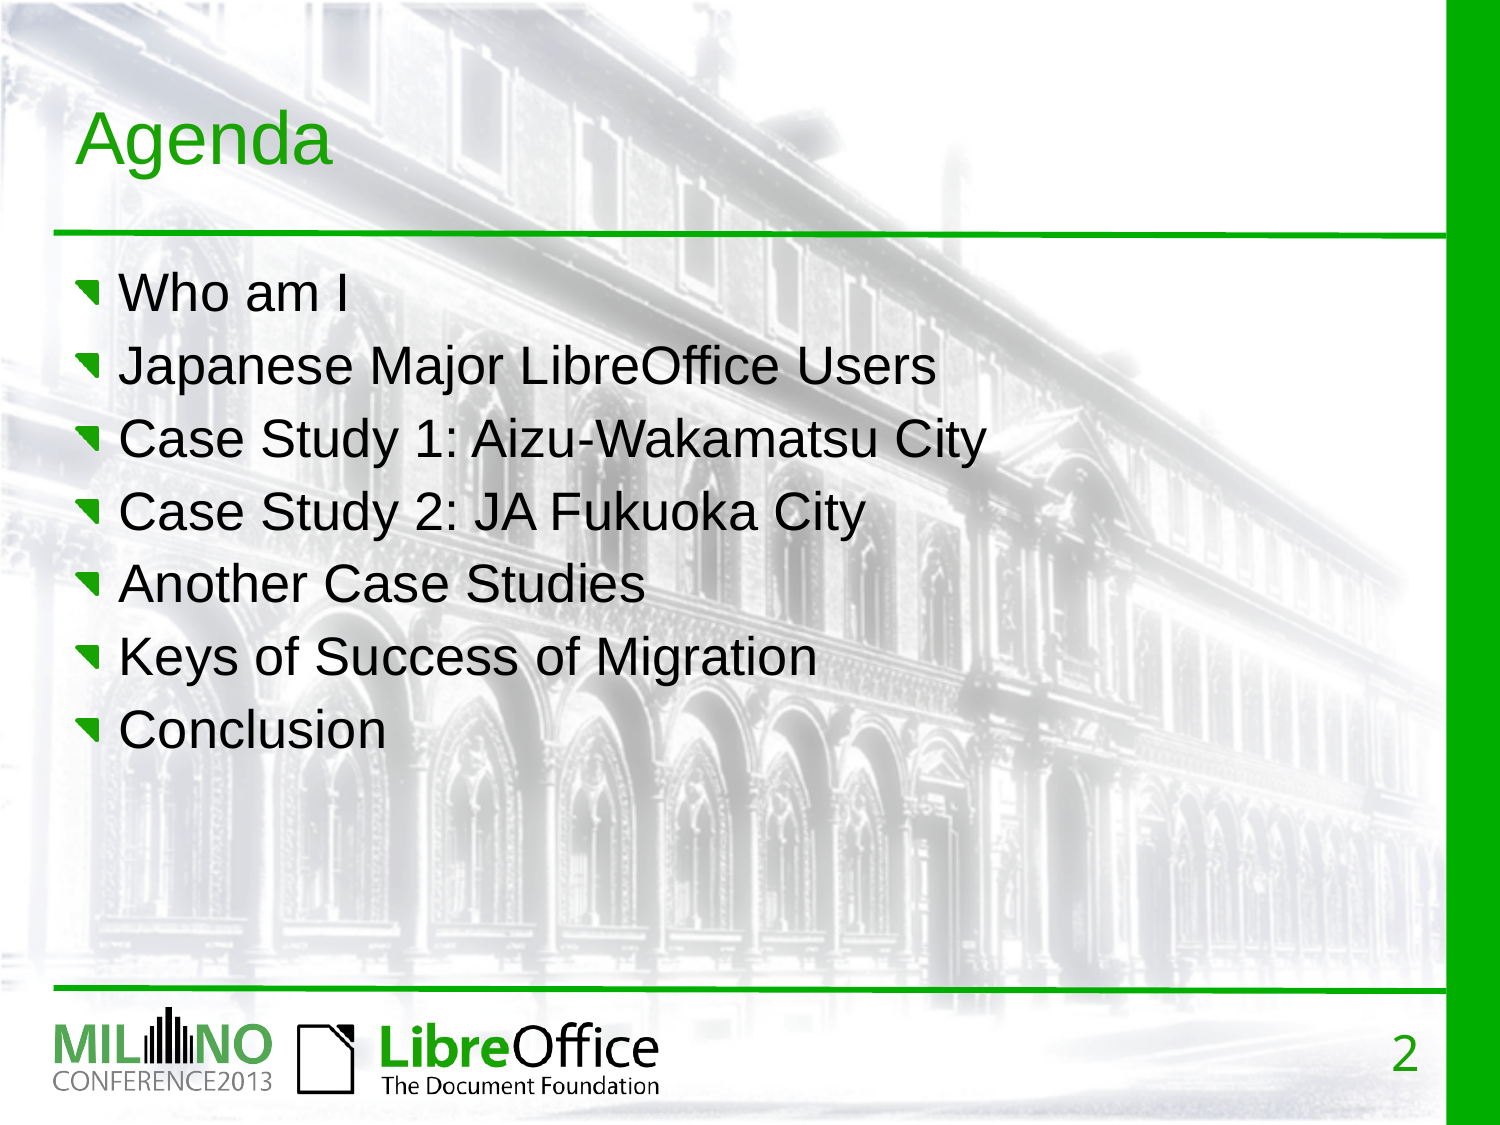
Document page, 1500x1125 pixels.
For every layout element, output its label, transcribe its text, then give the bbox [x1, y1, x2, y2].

list Who am I Japanese Major LibreOffice Users Case Study 1: Aizu-Wakamatsu City Case Study 2: JA Fukuoka City Another Case Studies Keys of Success of Migration Conclusion [75, 262, 1425, 761]
title Agenda [75, 96, 1425, 181]
picture [0, 1, 1446, 1125]
